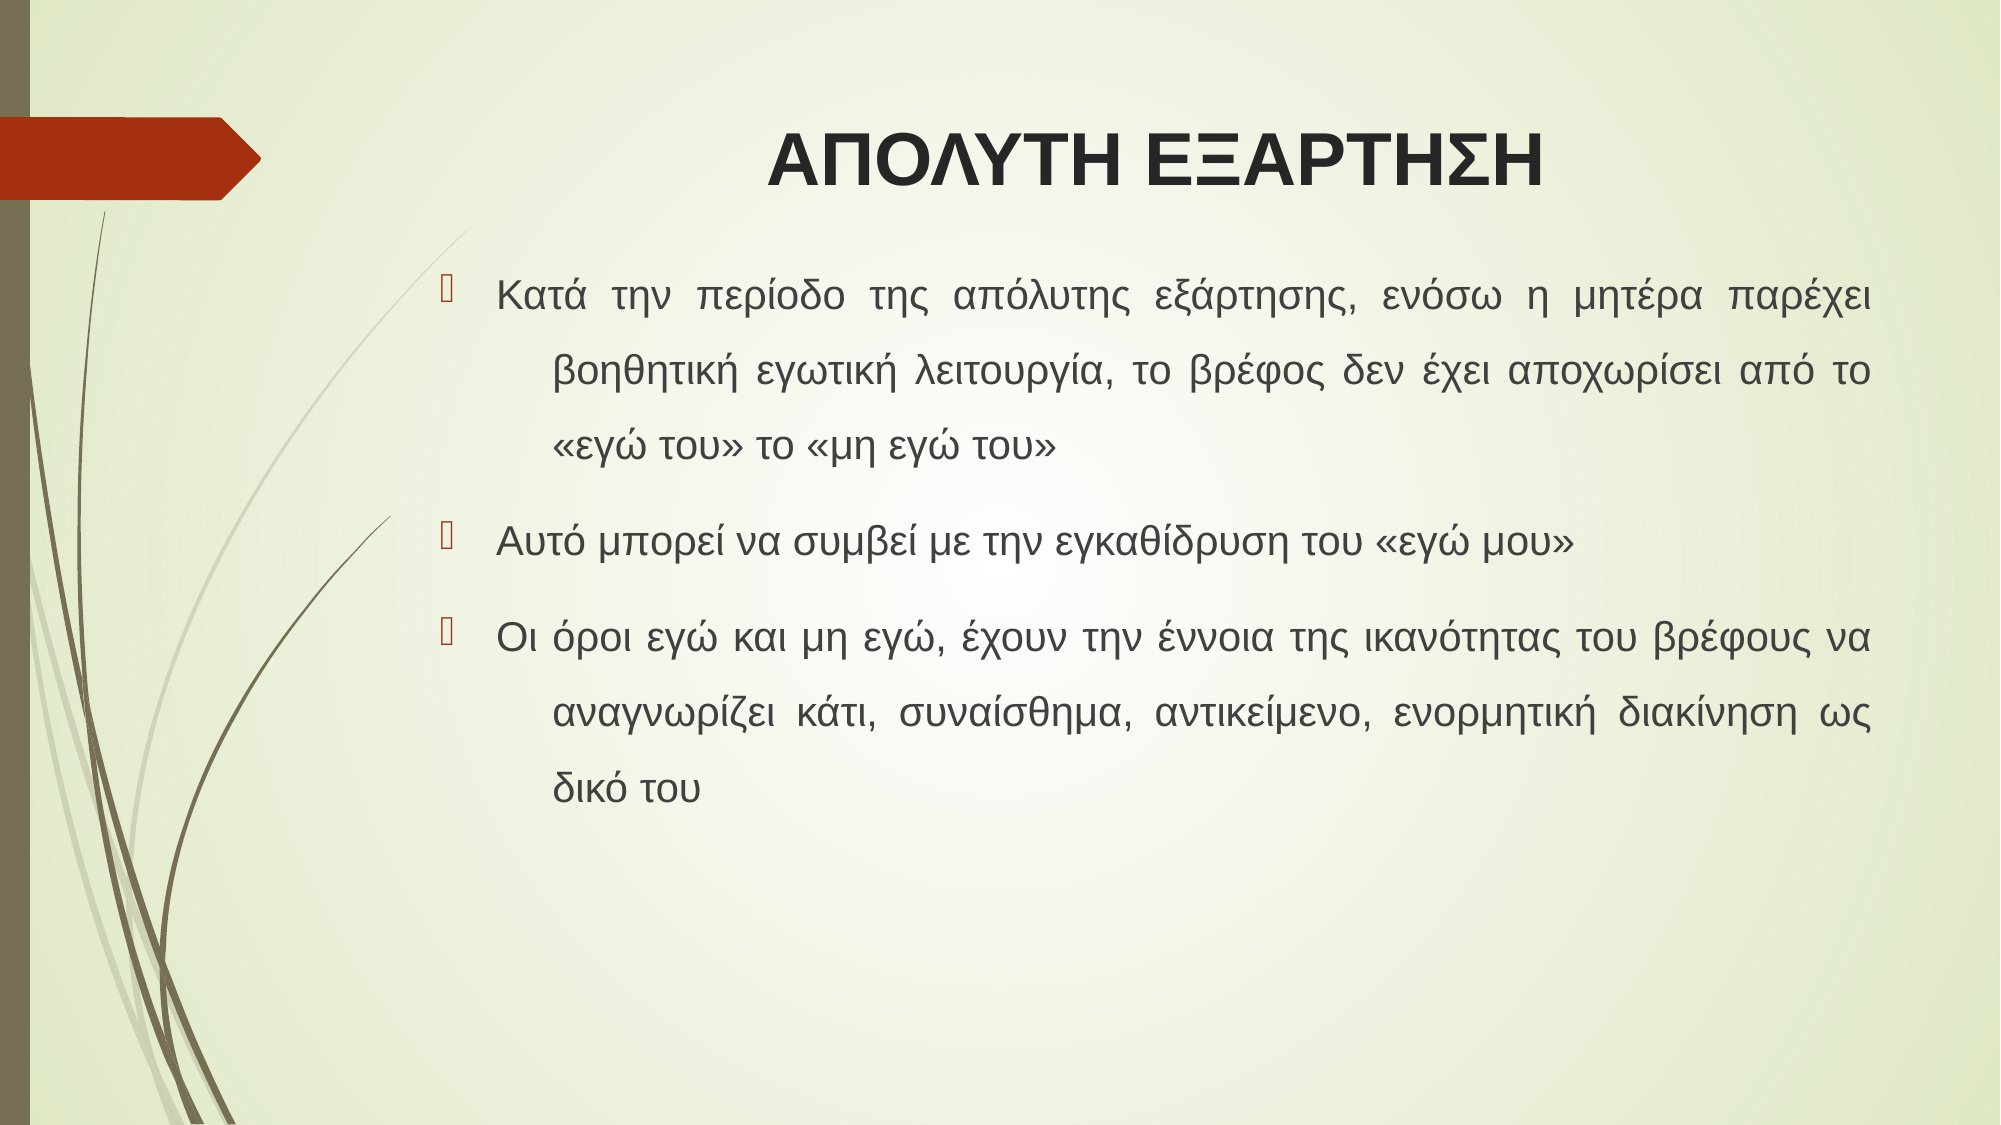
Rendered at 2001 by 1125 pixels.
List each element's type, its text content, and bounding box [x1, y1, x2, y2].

list Κατά την περίοδο της απόλυτης εξάρτησης, ενόσω η μητέρα παρέχει βοηθητική εγωτική λειτουργία, το βρέφος δεν έχει αποχωρίσει από το «εγώ του» το «μη εγώ του» Αυτό μπορεί να συμβεί με την εγκαθίδρυση του «εγώ μου» Οι όροι εγώ και μη εγώ, έχουν την έννοια της ικανότητας του βρέφους να αναγνωρίζει κάτι, συναίσθημα, αντικείμενο, ενορμητική διακίνηση ως δικό του [424, 235, 1888, 970]
title ΑΠΟΛΥΤΗ ΕΞΑΡΤΗΣΗ [425, 102, 1888, 235]
